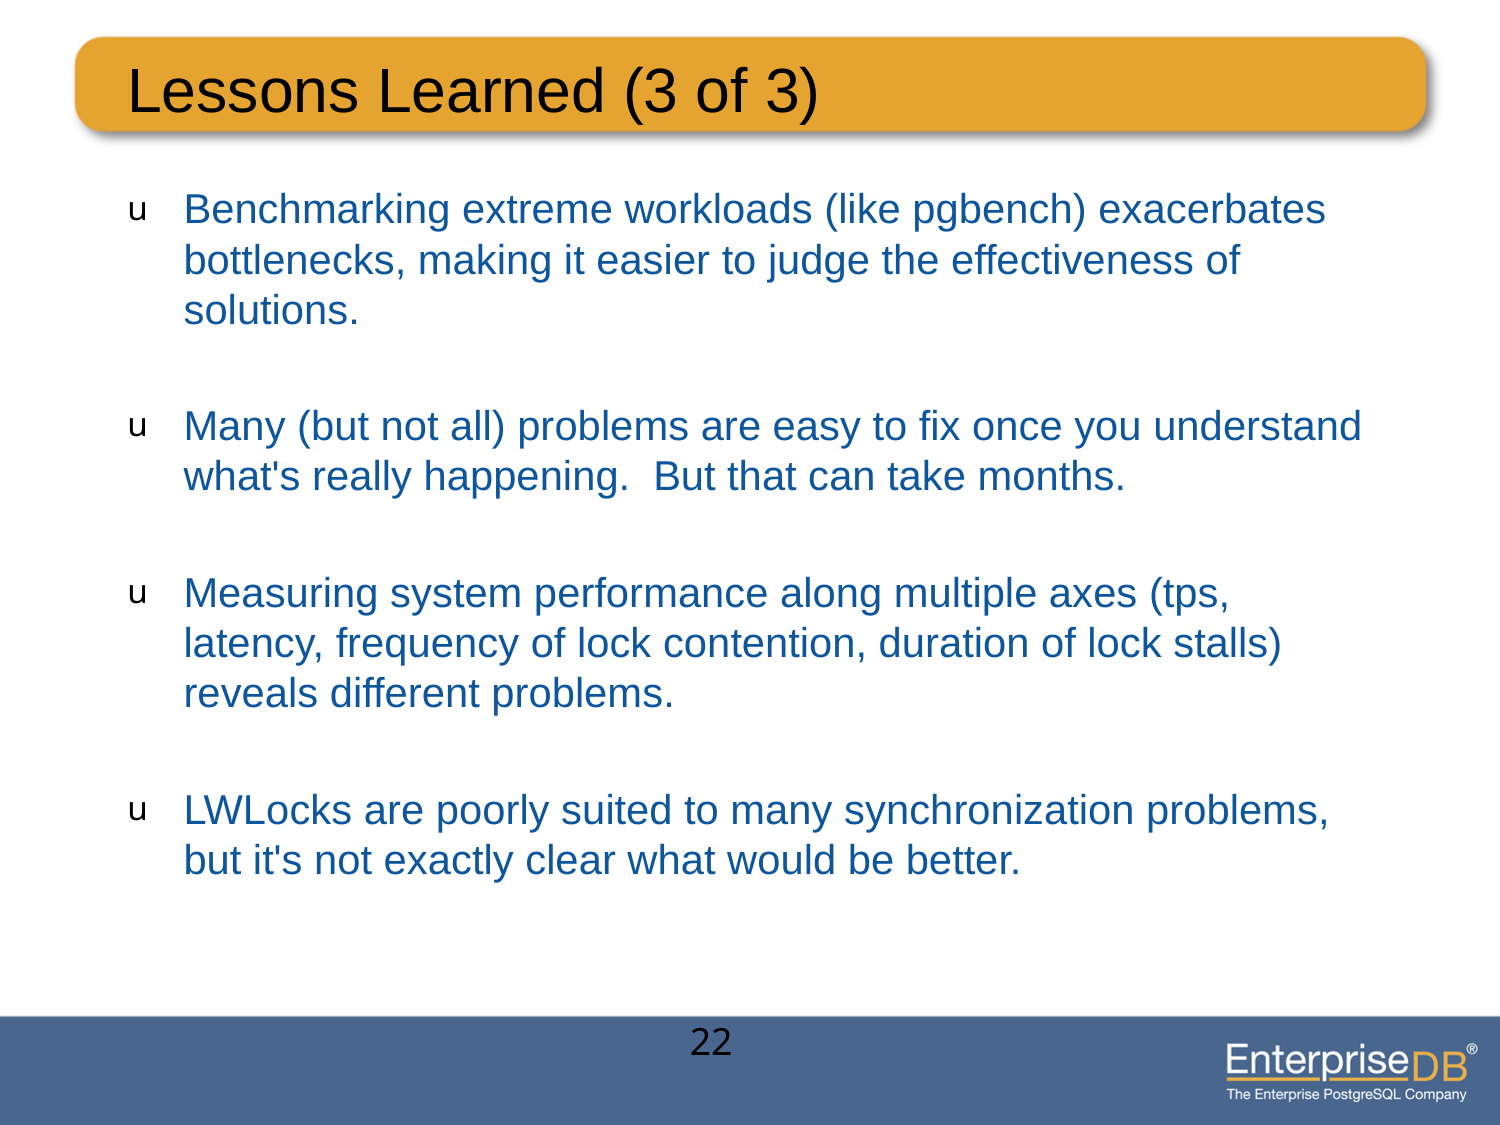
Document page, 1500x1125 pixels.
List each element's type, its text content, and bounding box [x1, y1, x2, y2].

picture [0, 0, 1500, 1125]
title Lessons Learned (3 of 3) [112, 37, 1388, 138]
list Benchmarking extreme workloads (like pgbench) exacerbates bottlenecks, making it easier to judge the effectiveness of solutions. Many (but not all) problems are easy to fix once you understand what's really happening. But that can take months. Measuring system performance along multiple axes (tps, latency, frequency of lock contention, duration of lock stalls) reveals different problems. LWLocks are poorly suited to many synchronization problems, but it's not exactly clear what would be better. [112, 174, 1388, 963]
slide_number <number> [675, 1010, 825, 1125]
